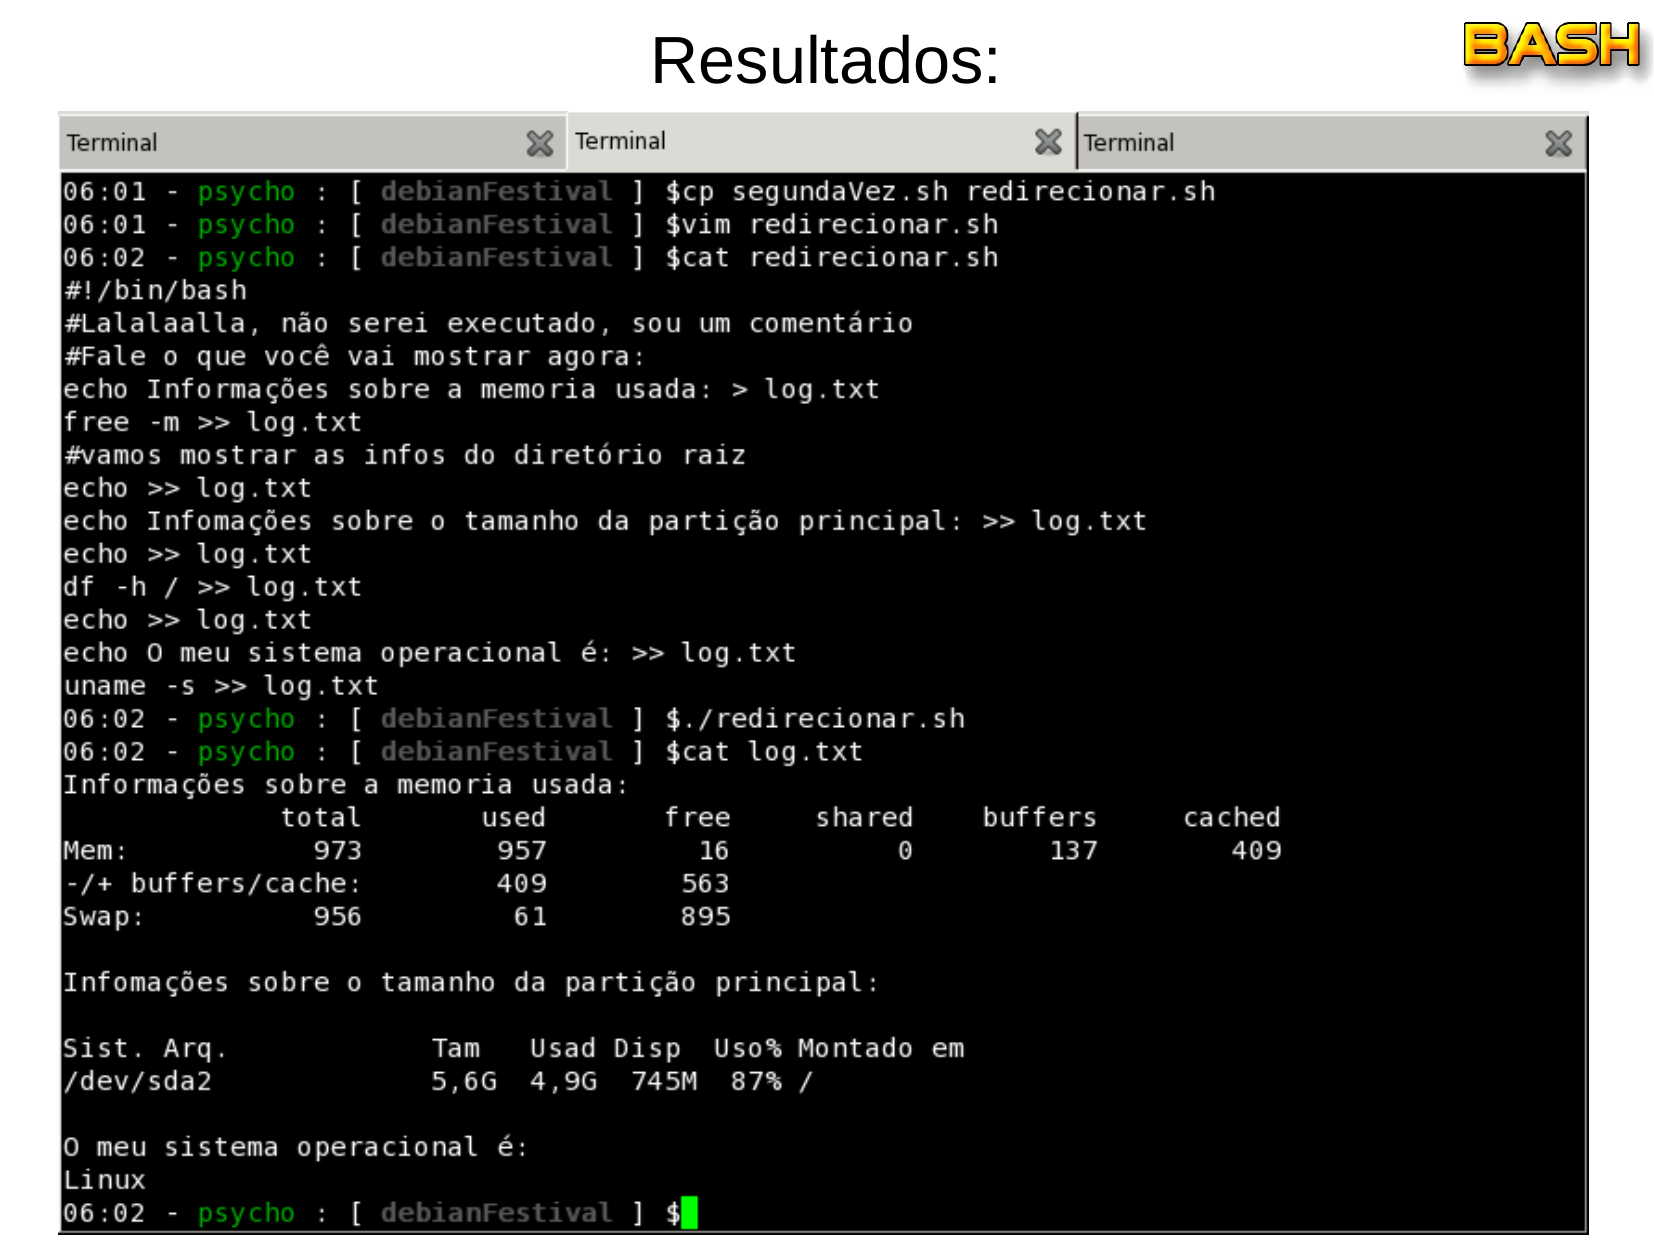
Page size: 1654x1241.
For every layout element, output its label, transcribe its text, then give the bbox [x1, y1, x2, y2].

picture [58, 111, 1589, 1235]
title Resultados: [82, 22, 1571, 98]
picture [1450, 0, 1654, 96]
